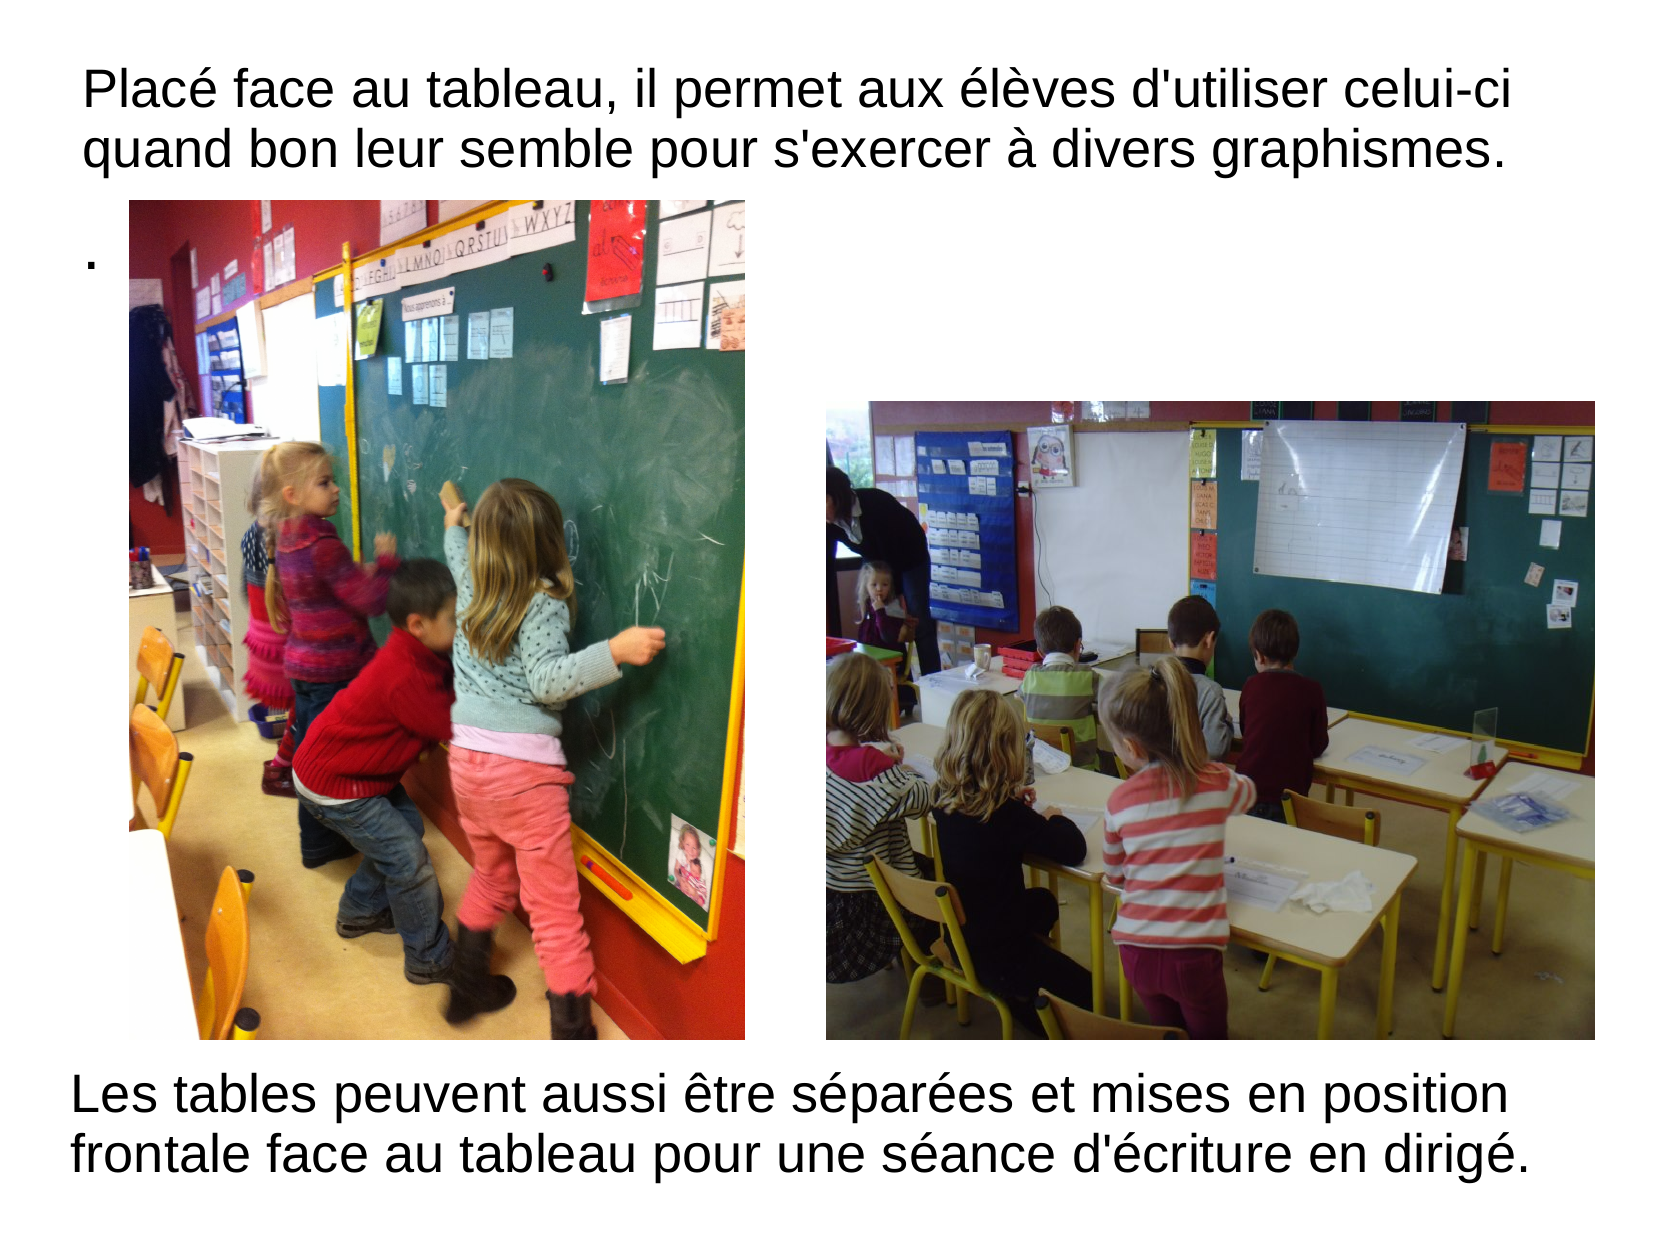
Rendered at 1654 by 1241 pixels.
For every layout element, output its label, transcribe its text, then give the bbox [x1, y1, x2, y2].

picture [826, 401, 1595, 1040]
list Placé face au tableau, il permet aux élèves d'utiliser celui-ci quand bon leur semble pour s'exercer à divers graphismes. . [82, 58, 1571, 449]
picture [129, 200, 745, 1040]
list Les tables peuvent aussi être séparées et mises en position frontale face au tableau pour une séance d'écriture en dirigé. [70, 1062, 1559, 1241]
